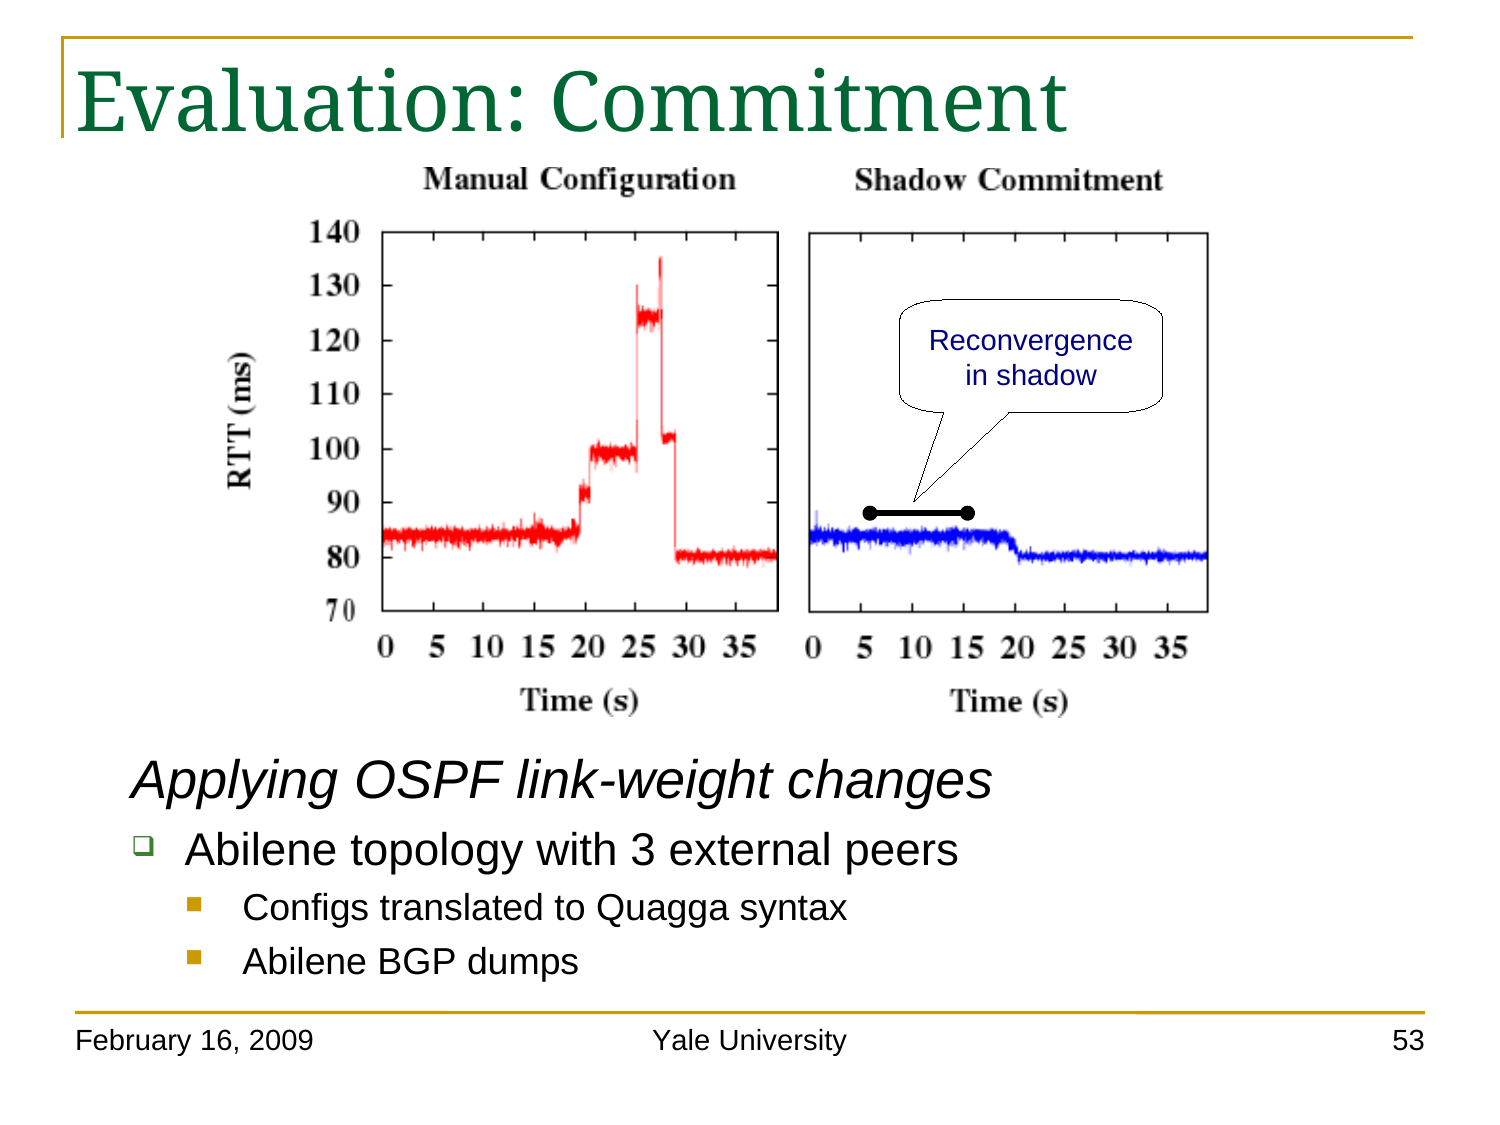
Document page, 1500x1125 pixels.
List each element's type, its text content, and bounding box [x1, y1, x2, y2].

picture [805, 168, 1211, 718]
title Evaluation: Commitment [75, 0, 1425, 199]
text_box Reconvergence in shadow [899, 299, 1163, 502]
list Applying OSPF link-weight changes Abilene topology with 3 external peers Configs translated to Quagga syntax Abilene BGP dumps [75, 750, 1425, 1026]
picture [226, 167, 779, 717]
